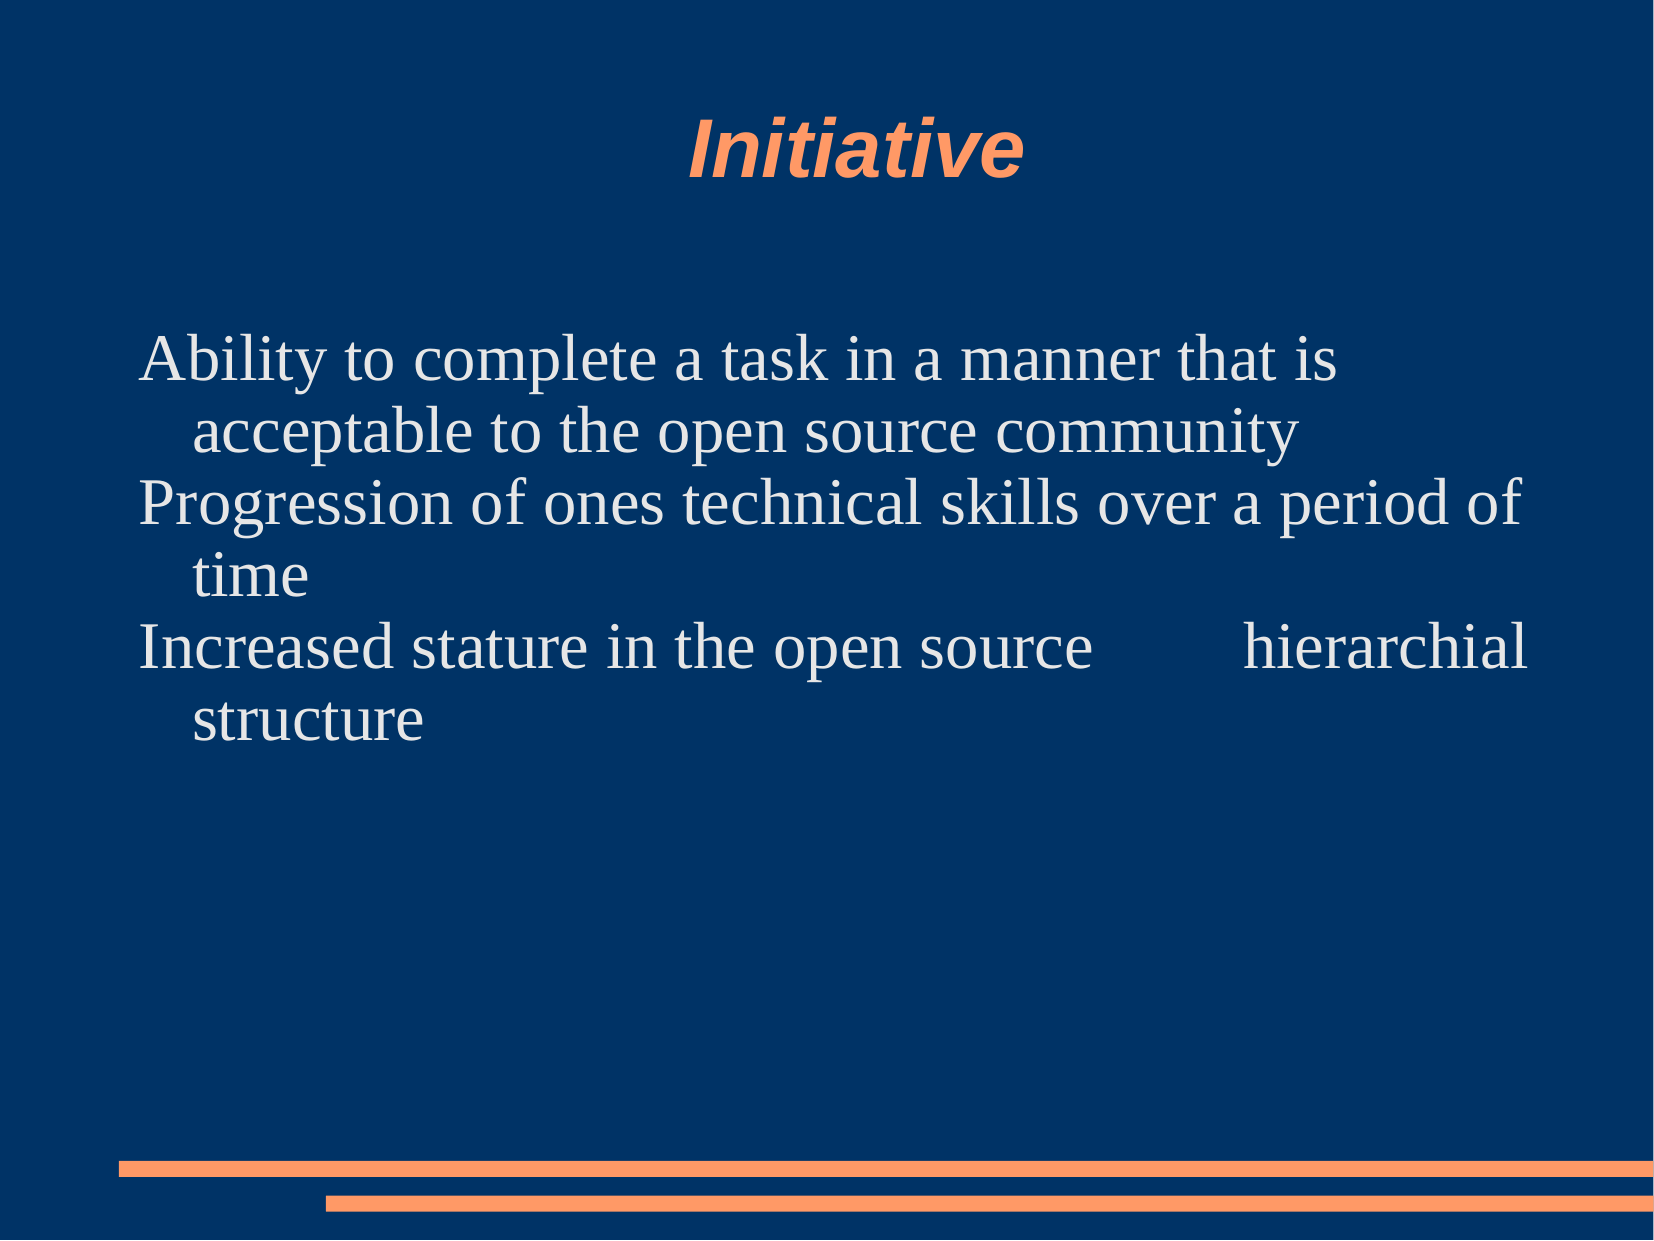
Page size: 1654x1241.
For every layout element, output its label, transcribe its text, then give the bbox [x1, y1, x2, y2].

list Ability to complete a task in a manner that is acceptable to the open source community Progression of ones technical skills over a period of time Increased stature in the open source hierarchial structure [121, 322, 1561, 1133]
title Initiative [121, 46, 1534, 254]
